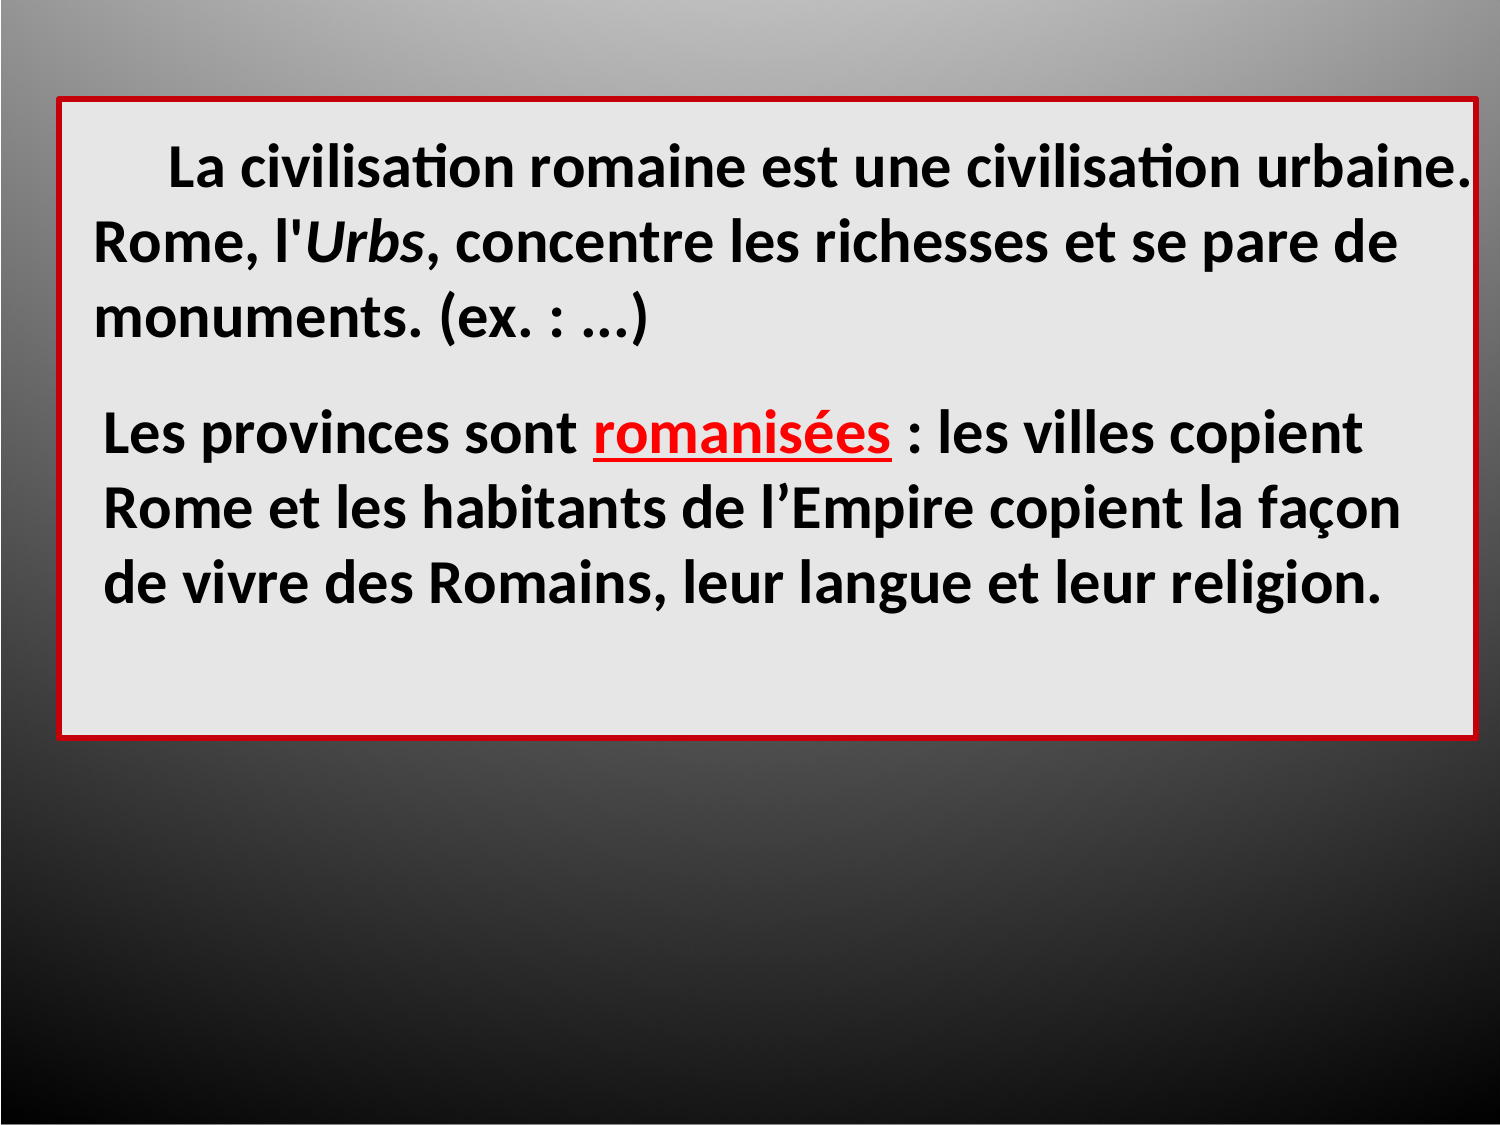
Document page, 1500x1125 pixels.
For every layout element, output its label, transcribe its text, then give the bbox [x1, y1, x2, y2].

picture [0, 0, 1500, 1125]
text_box [59, 98, 1477, 739]
text_box La civilisation romaine est une civilisation urbaine. Rome, l'Urbs, concentre les richesses et se pare de monuments. (ex. : ...) [78, 118, 1500, 437]
text_box Les provinces sont romanisées : les villes copient Rome et les habitants de l’Empire copient la façon de vivre des Romains, leur langue et leur religion. [88, 383, 1477, 624]
